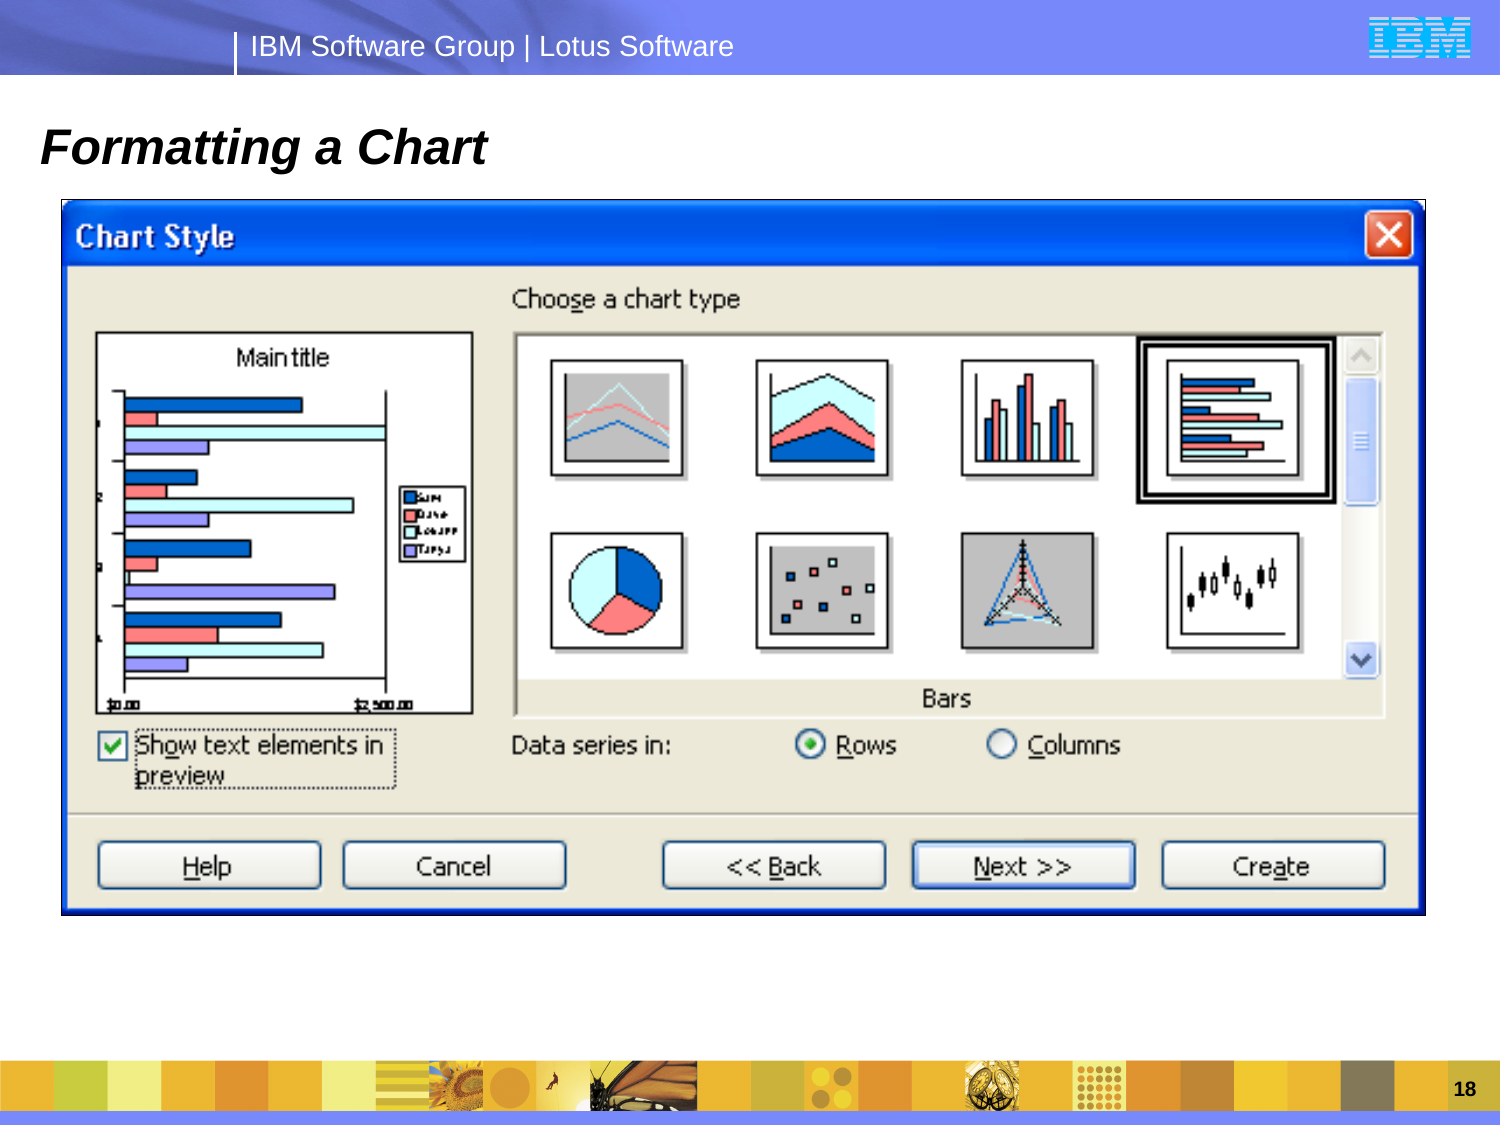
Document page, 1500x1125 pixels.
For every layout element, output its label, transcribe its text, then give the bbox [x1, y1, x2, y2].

title Formatting a Chart [25, 114, 1378, 197]
picture [0, 1060, 1500, 1111]
picture [0, 0, 1500, 75]
picture [61, 199, 1426, 916]
